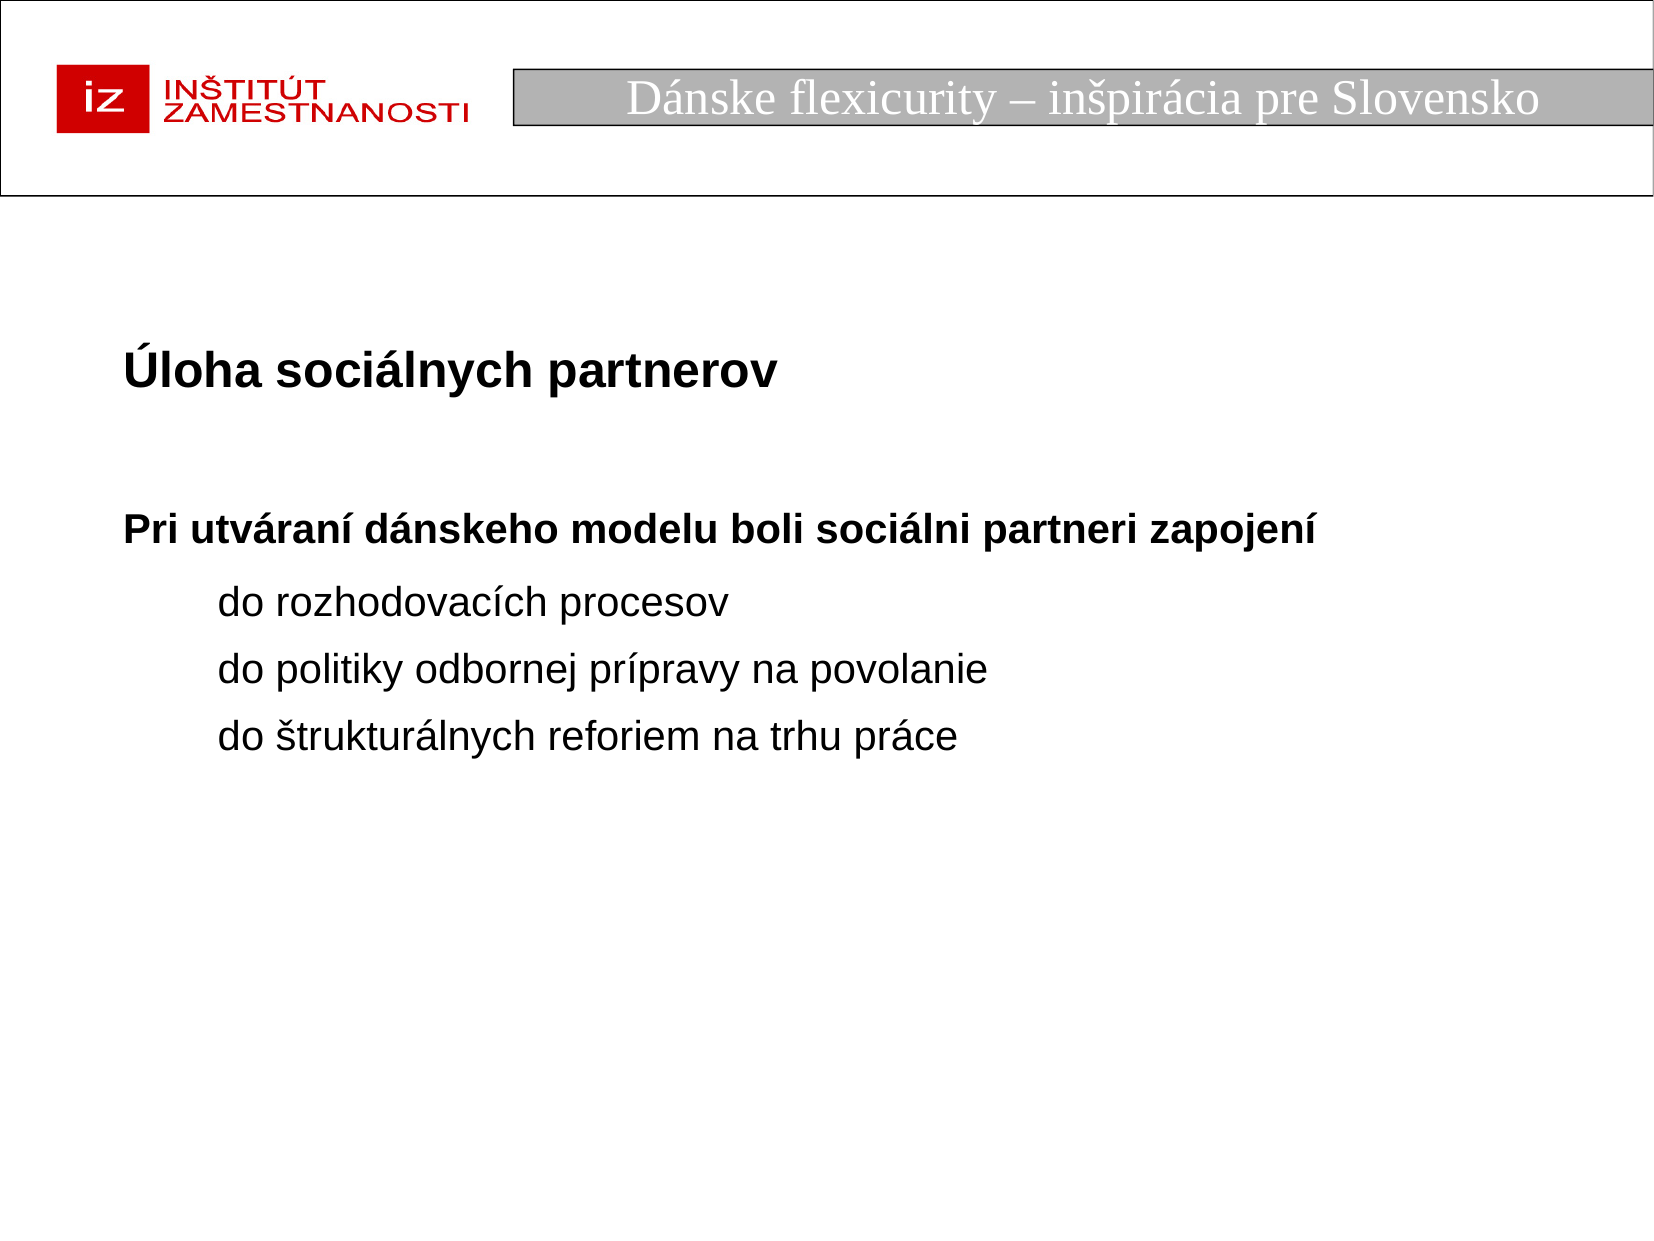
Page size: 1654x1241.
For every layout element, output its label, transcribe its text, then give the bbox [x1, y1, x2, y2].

text_box [0, 0, 1654, 196]
picture [5, 5, 518, 190]
list Úloha sociálnych partnerov Pri utváraní dánskeho modelu boli sociálni partneri zapojení do rozhodovacích procesov do politiky odbornej prípravy na povolanie do štrukturálnych reforiem na trhu práce [123, 346, 1536, 1214]
text_box Dánske flexicurity – inšpirácia pre Slovensko [513, 69, 1654, 126]
